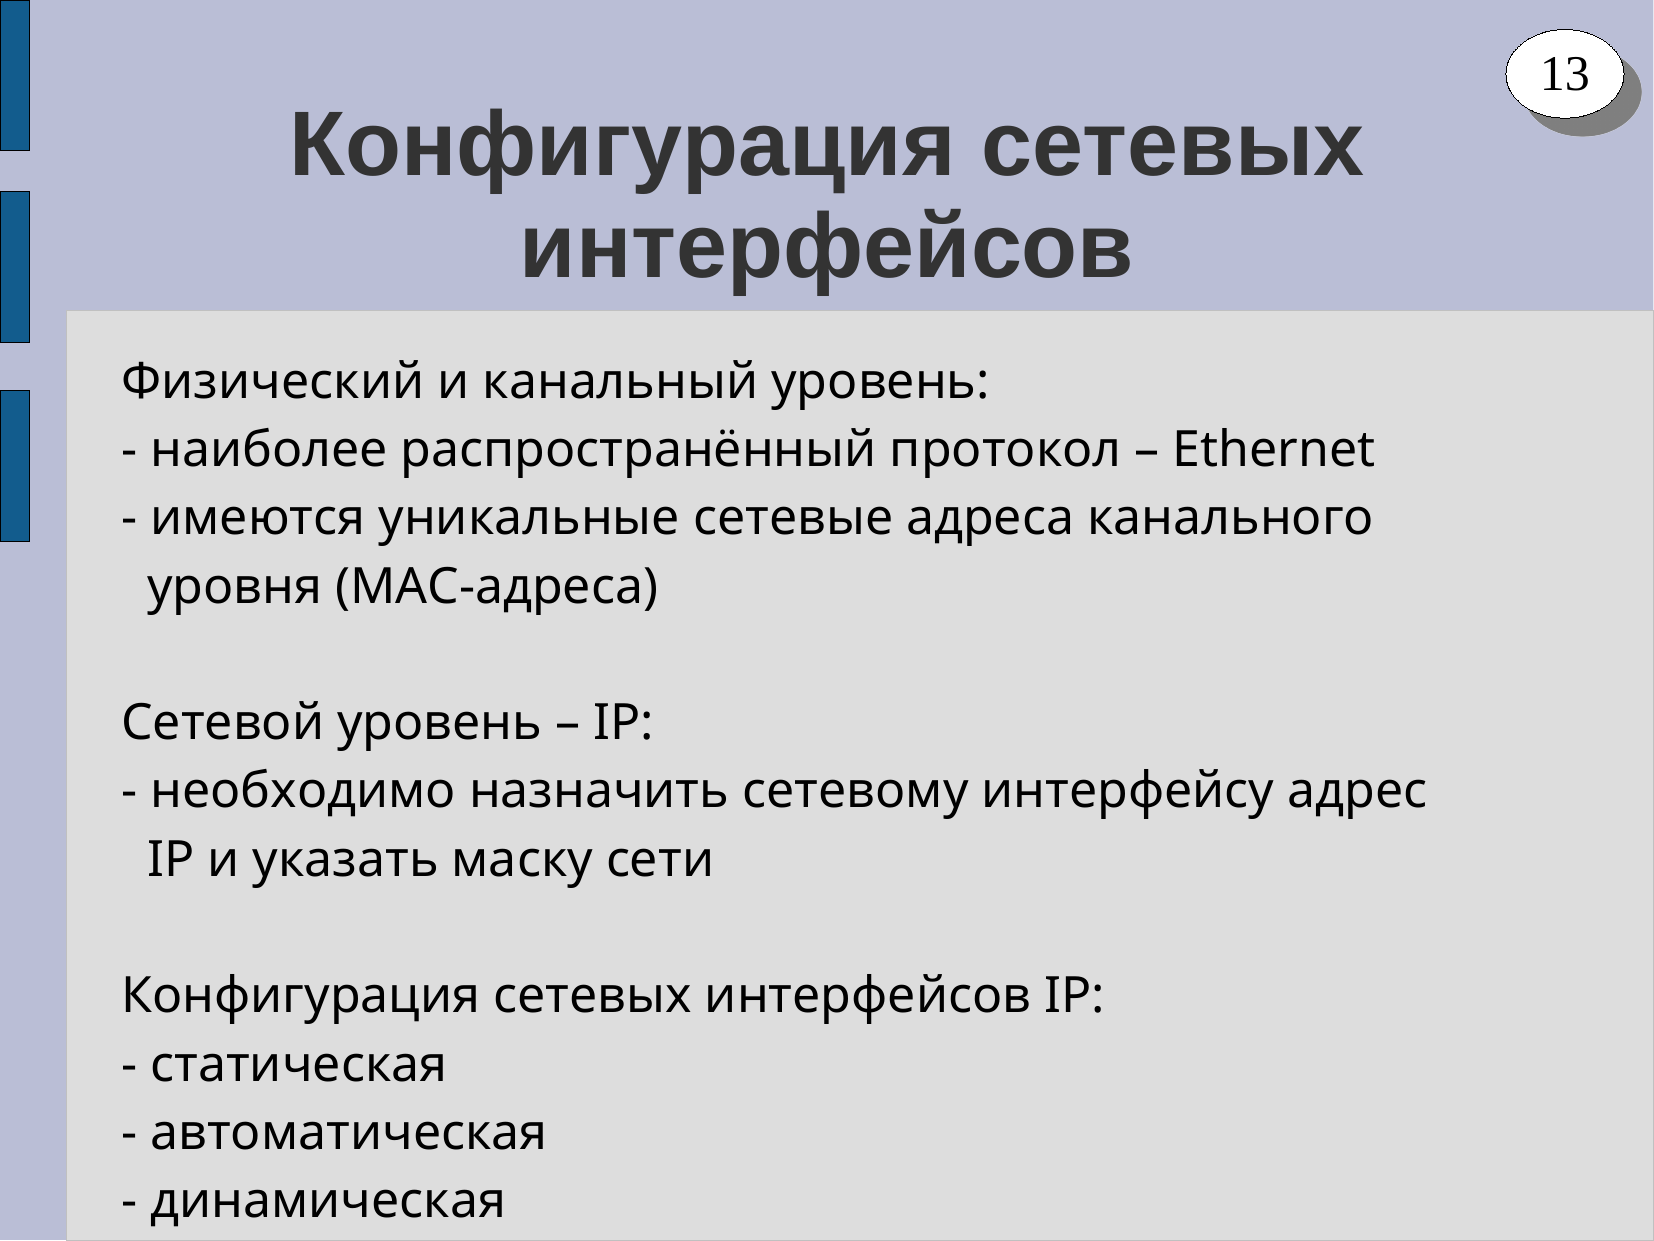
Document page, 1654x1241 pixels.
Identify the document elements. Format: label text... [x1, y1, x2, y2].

subtitle Физический и канальный уровень: - наиболее распространённый протокол – Ethernet - имеются уникальные сетевые адреса канального уровня (MAC-адреса) Сетевой уровень – IP: - необходимо назначить сетевому интерфейсу адрес IP и указать маску сети Конфигурация сетевых интерфейсов IP: - статическая - автоматическая - динамическая [121, 344, 1534, 1164]
title Конфигурация сетевых интерфейсов [121, 91, 1534, 299]
text_box 13 [1505, 29, 1625, 119]
